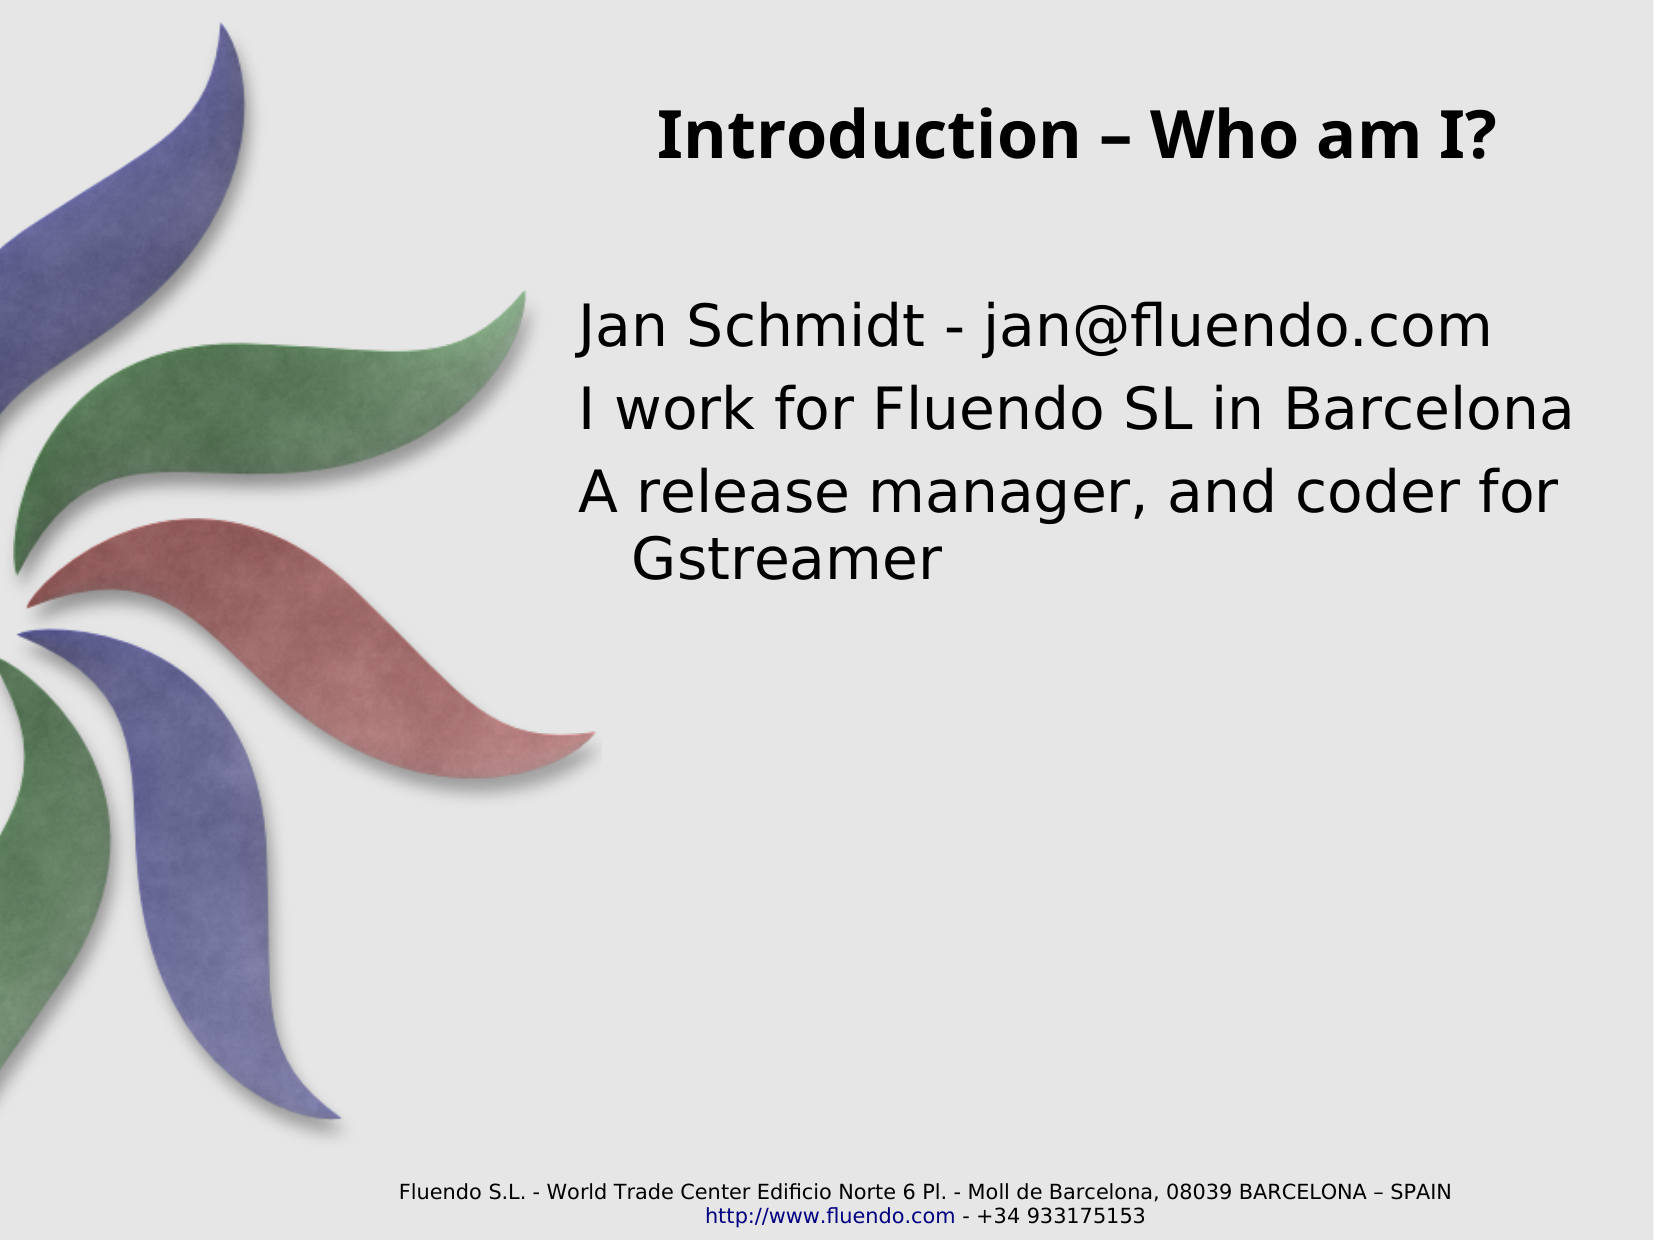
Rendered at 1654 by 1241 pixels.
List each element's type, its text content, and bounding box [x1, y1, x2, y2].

picture [0, 1, 602, 1241]
title Introduction – Who am I? [561, 59, 1595, 207]
picture [597, 1189, 602, 1198]
list Jan Schmidt - jan@fluendo.com I work for Fluendo SL in Barcelona A release manager, and coder for Gstreamer [561, 236, 1595, 650]
